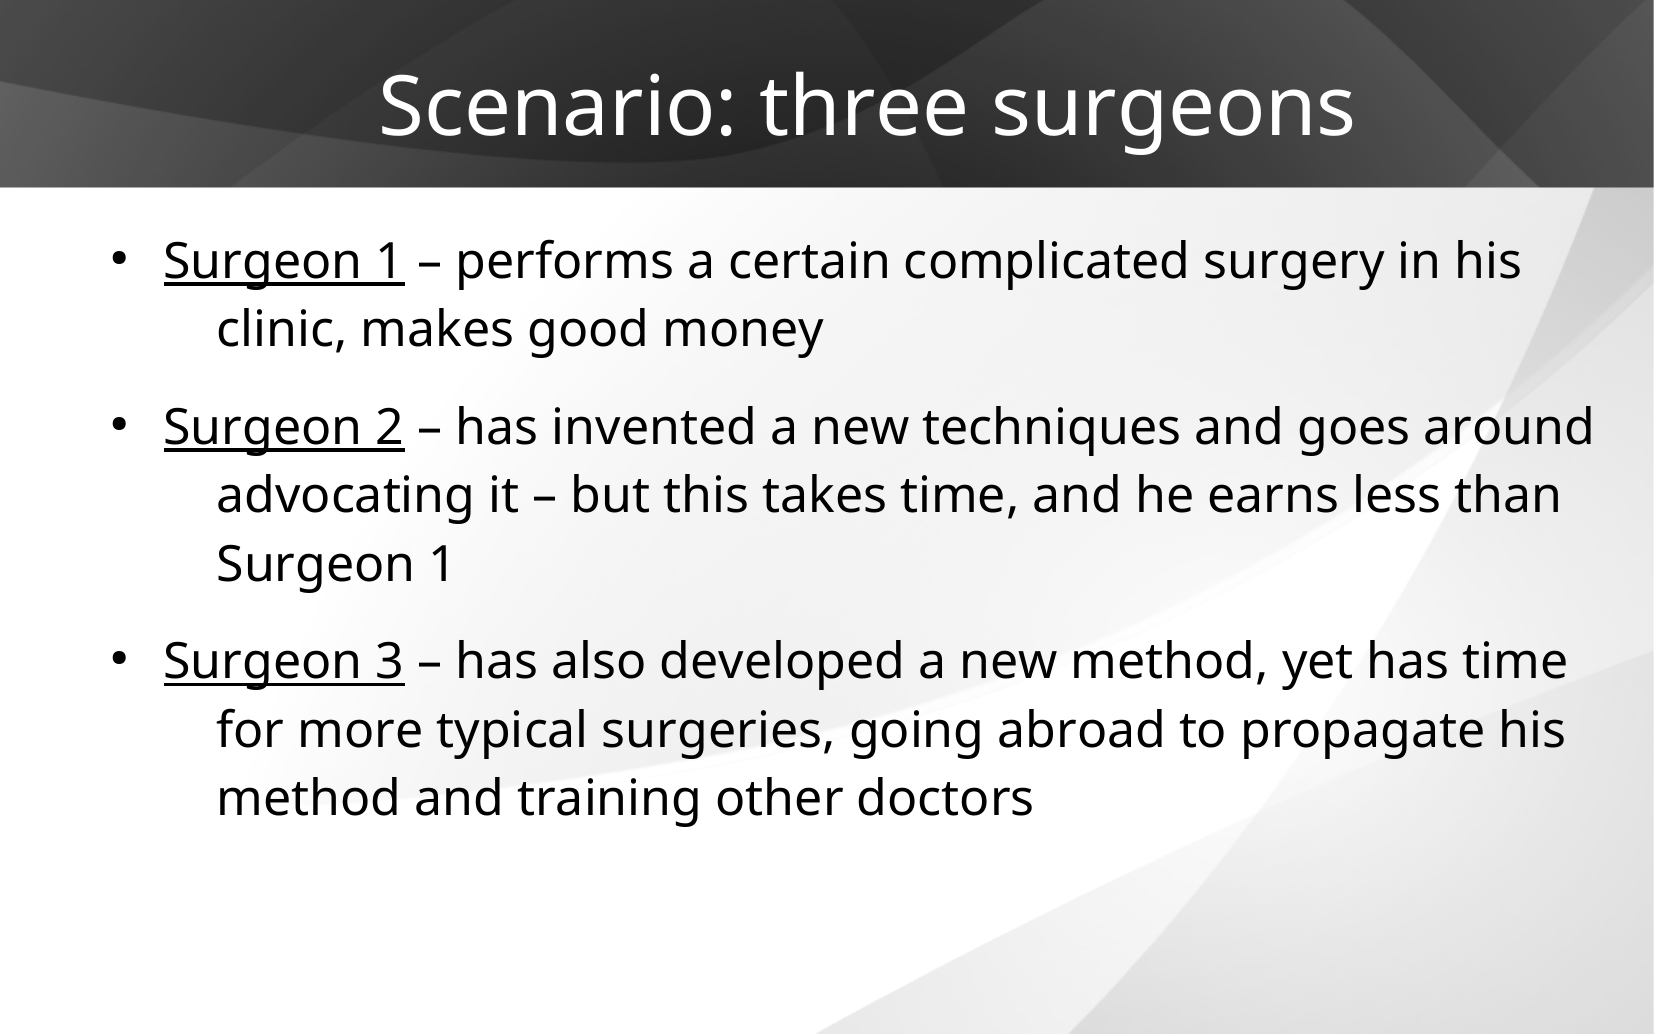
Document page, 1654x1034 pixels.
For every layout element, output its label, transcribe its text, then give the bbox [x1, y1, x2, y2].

picture [0, 0, 1654, 1034]
title Scenario: three surgeons [124, 0, 1613, 208]
list Surgeon 1 – performs a certain complicated surgery in his clinic, makes good money Surgeon 2 – has invented a new techniques and goes around advocating it – but this takes time, and he earns less than Surgeon 1 Surgeon 3 – has also developed a new method, yet has time for more typical surgeries, going abroad to propagate his method and training other doctors [75, 225, 1613, 1013]
